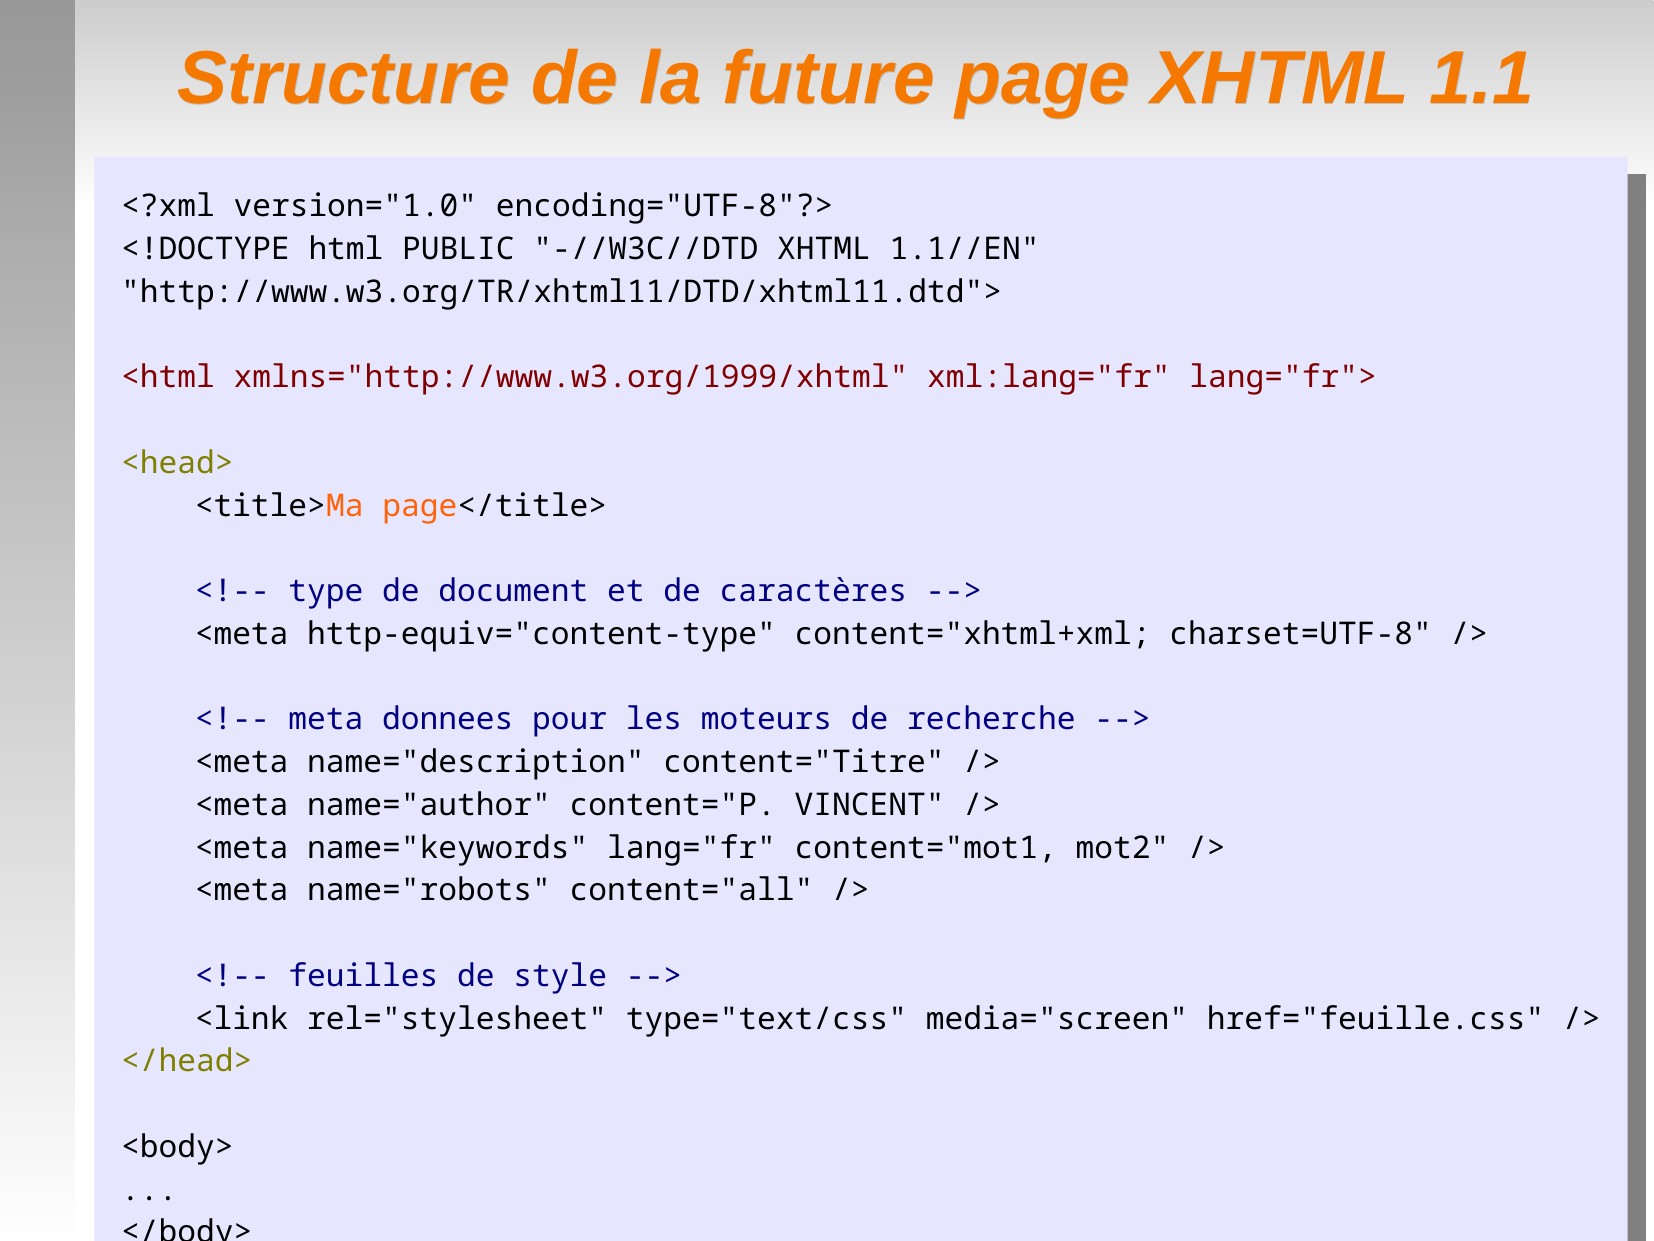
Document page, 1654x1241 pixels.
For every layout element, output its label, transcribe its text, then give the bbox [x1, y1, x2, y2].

text_box ﻿<?xml version="1.0" encoding="UTF-8"?> <!DOCTYPE html PUBLIC "-//W3C//DTD XHTML 1.1//EN" "http://www.w3.org/TR/xhtml11/DTD/xhtml11.dtd"> <html xmlns="http://www.w3.org/1999/xhtml" xml:lang="fr" lang="fr"> <head> <title>Ma page</title> <!-- type de document et de caractères --> <meta http-equiv="content-type" content="xhtml+xml; charset=UTF-8" /> <!-- meta donnees pour les moteurs de recherche --> <meta name="description" content="Titre" /> <meta name="author" content="P. VINCENT" /> <meta name="keywords" lang="fr" content="mot1, mot2" /> <meta name="robots" content="all" /> <!-- feuilles de style --> <link rel="stylesheet" type="text/css" media="screen" href="feuille.css" /> </head> <body> ... </body> </html> [94, 156, 1628, 1201]
title Structure de la future page XHTML 1.1 [58, 7, 1654, 148]
